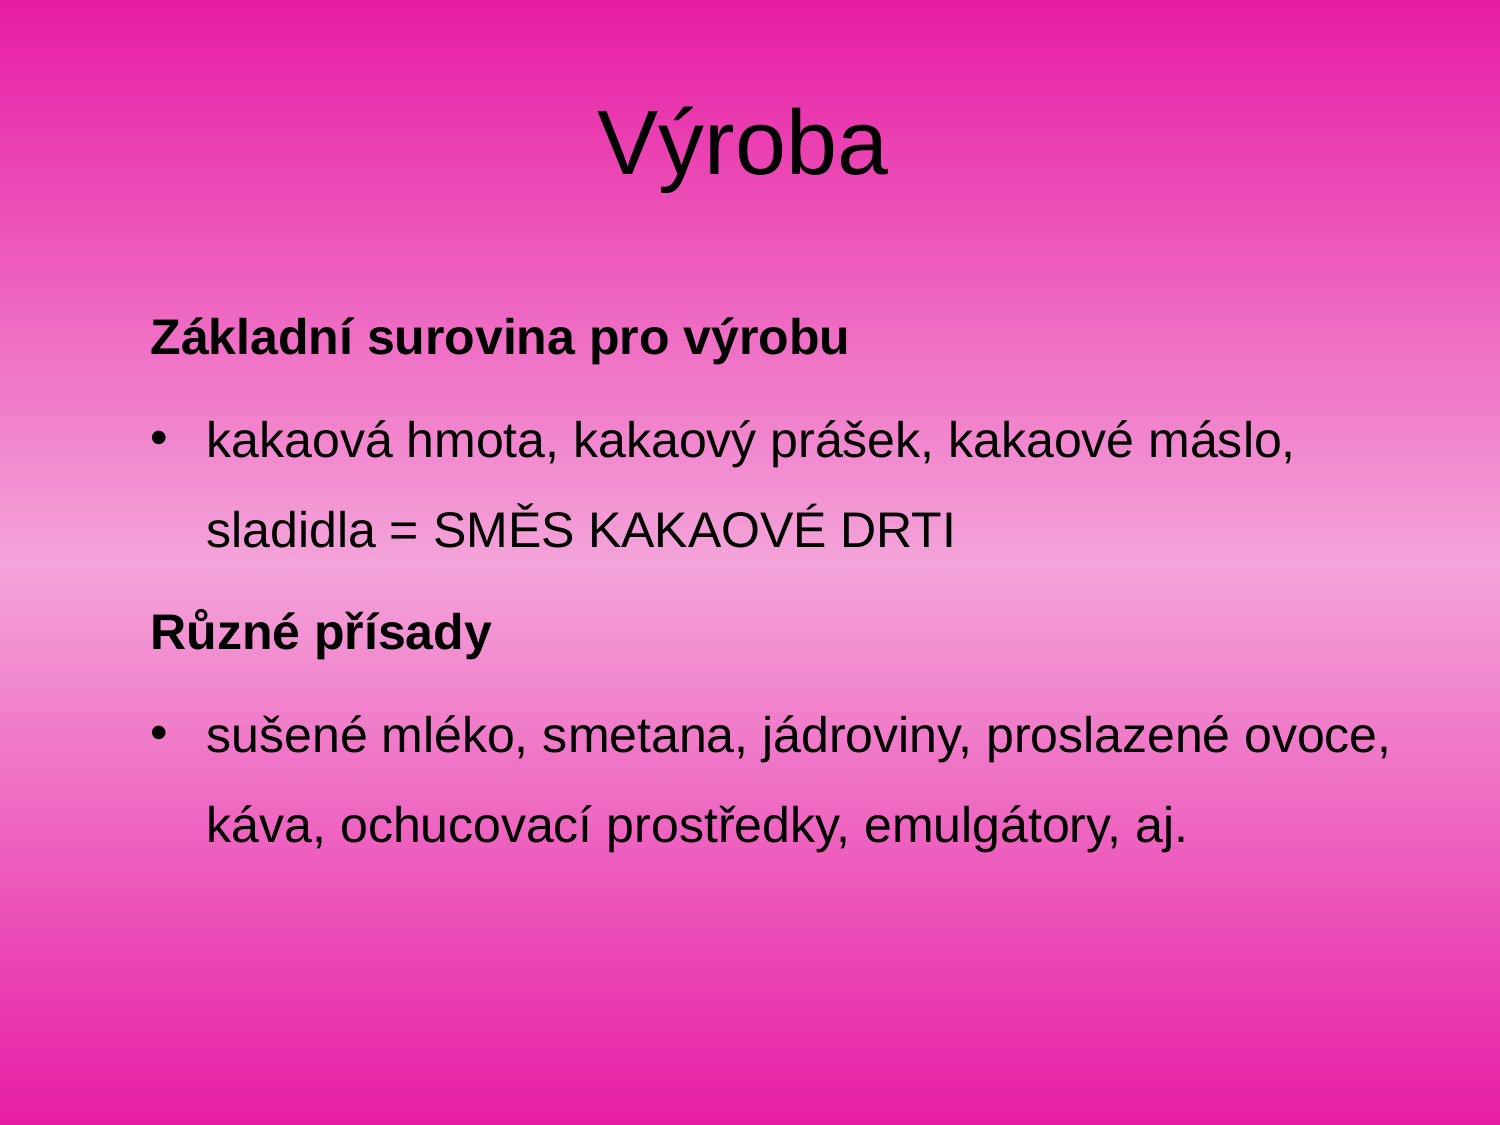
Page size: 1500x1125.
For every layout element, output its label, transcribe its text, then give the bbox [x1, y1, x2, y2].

list Základní surovina pro výrobu kakaová hmota, kakaový prášek, kakaové máslo, sladidla = SMĚS KAKAOVÉ DRTI Různé přísady sušené mléko, smetana, jádroviny, proslazené ovoce, káva, ochucovací prostředky, emulgátory, aj. [135, 267, 1430, 996]
list [112, 324, 1388, 1001]
title Výroba [105, 58, 1381, 218]
